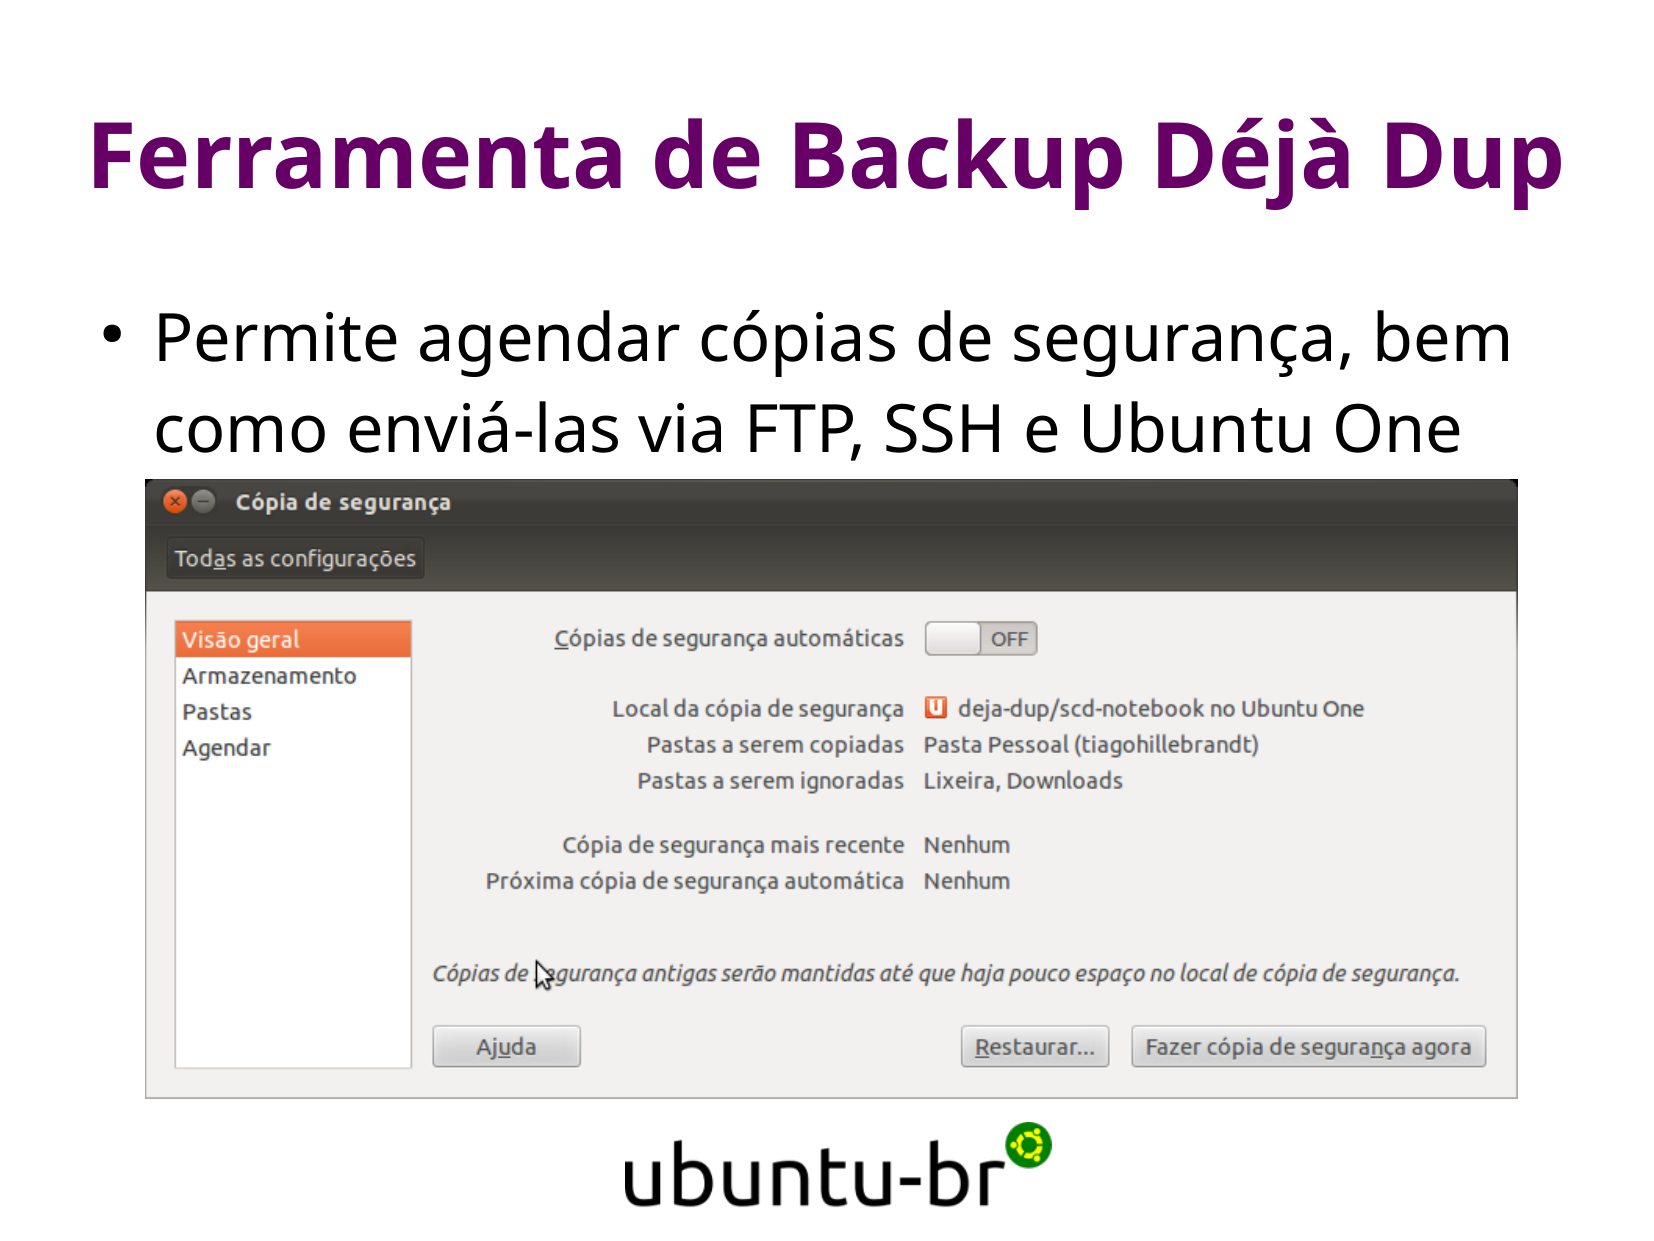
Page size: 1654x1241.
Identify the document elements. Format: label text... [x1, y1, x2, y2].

picture [625, 1122, 1052, 1223]
list Permite agendar cópias de segurança, bem como enviá-las via FTP, SSH e Ubuntu One [82, 290, 1571, 1109]
picture [145, 479, 1518, 1099]
title Ferramenta de Backup Déjà Dup [82, 49, 1571, 257]
